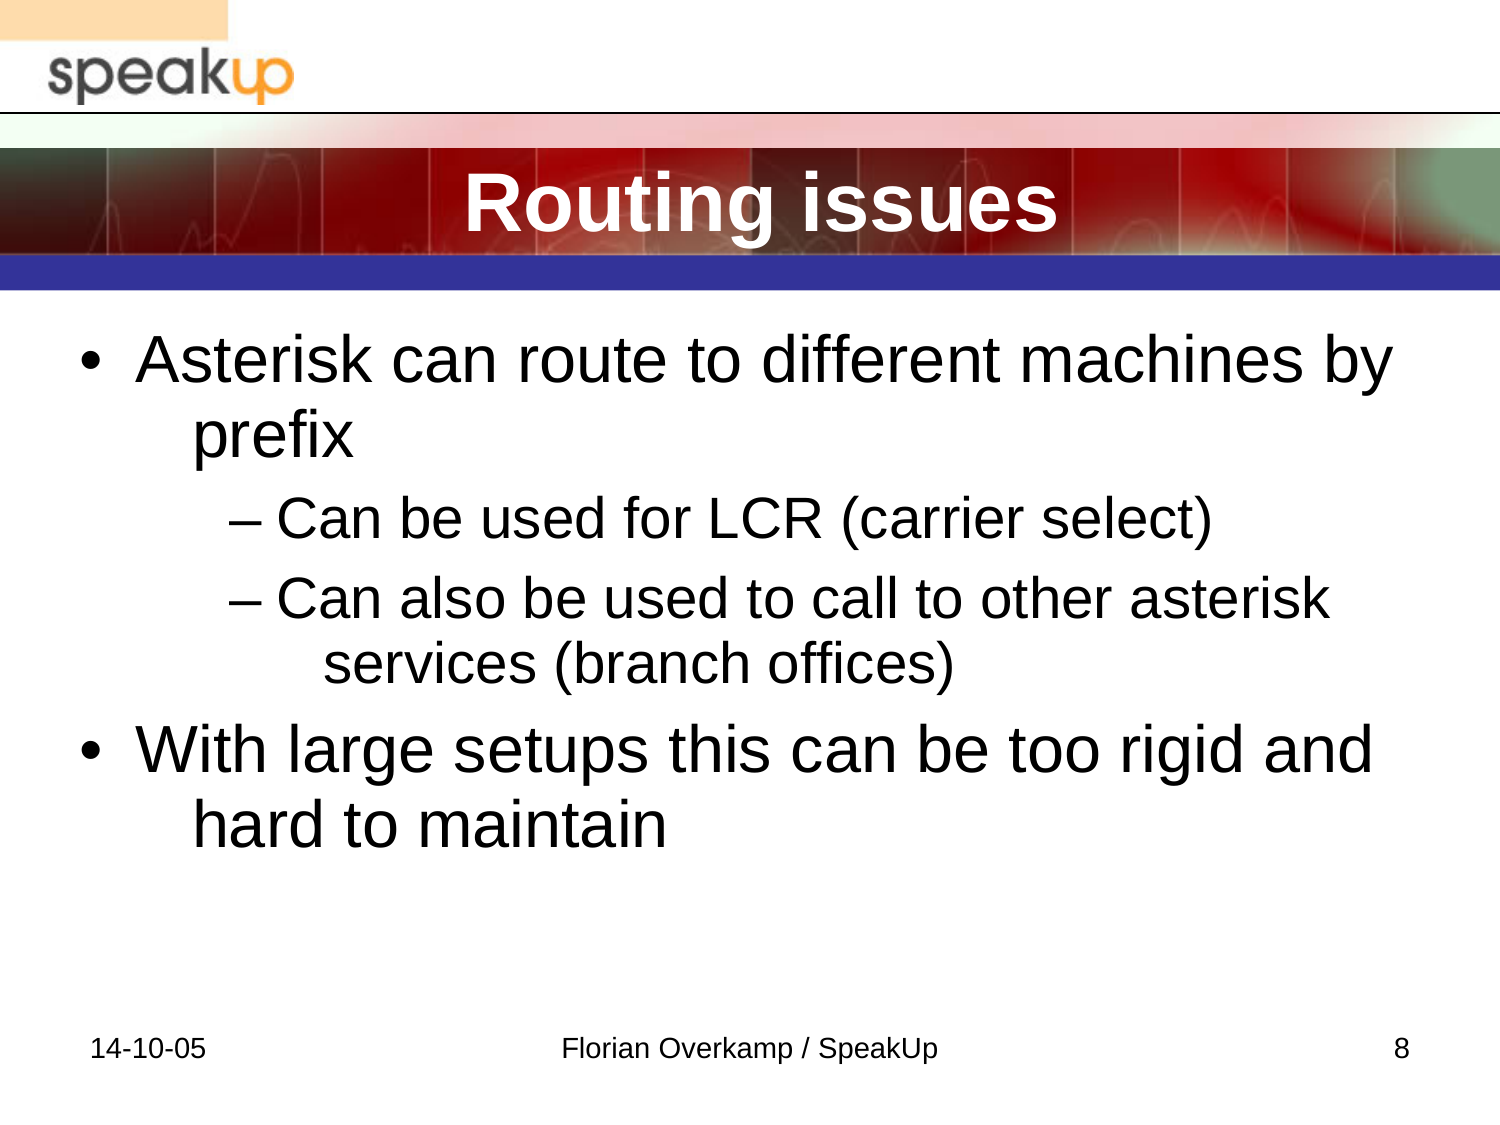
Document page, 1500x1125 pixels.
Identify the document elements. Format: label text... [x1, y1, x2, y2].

title Routing issues [88, 144, 1436, 260]
picture [0, 0, 294, 105]
picture [0, 114, 1500, 255]
list Asterisk can route to different machines by prefix Can be used for LCR (carrier select) Can also be used to call to other asterisk services (branch offices) With large setups this can be too rigid and hard to maintain [64, 314, 1415, 1000]
